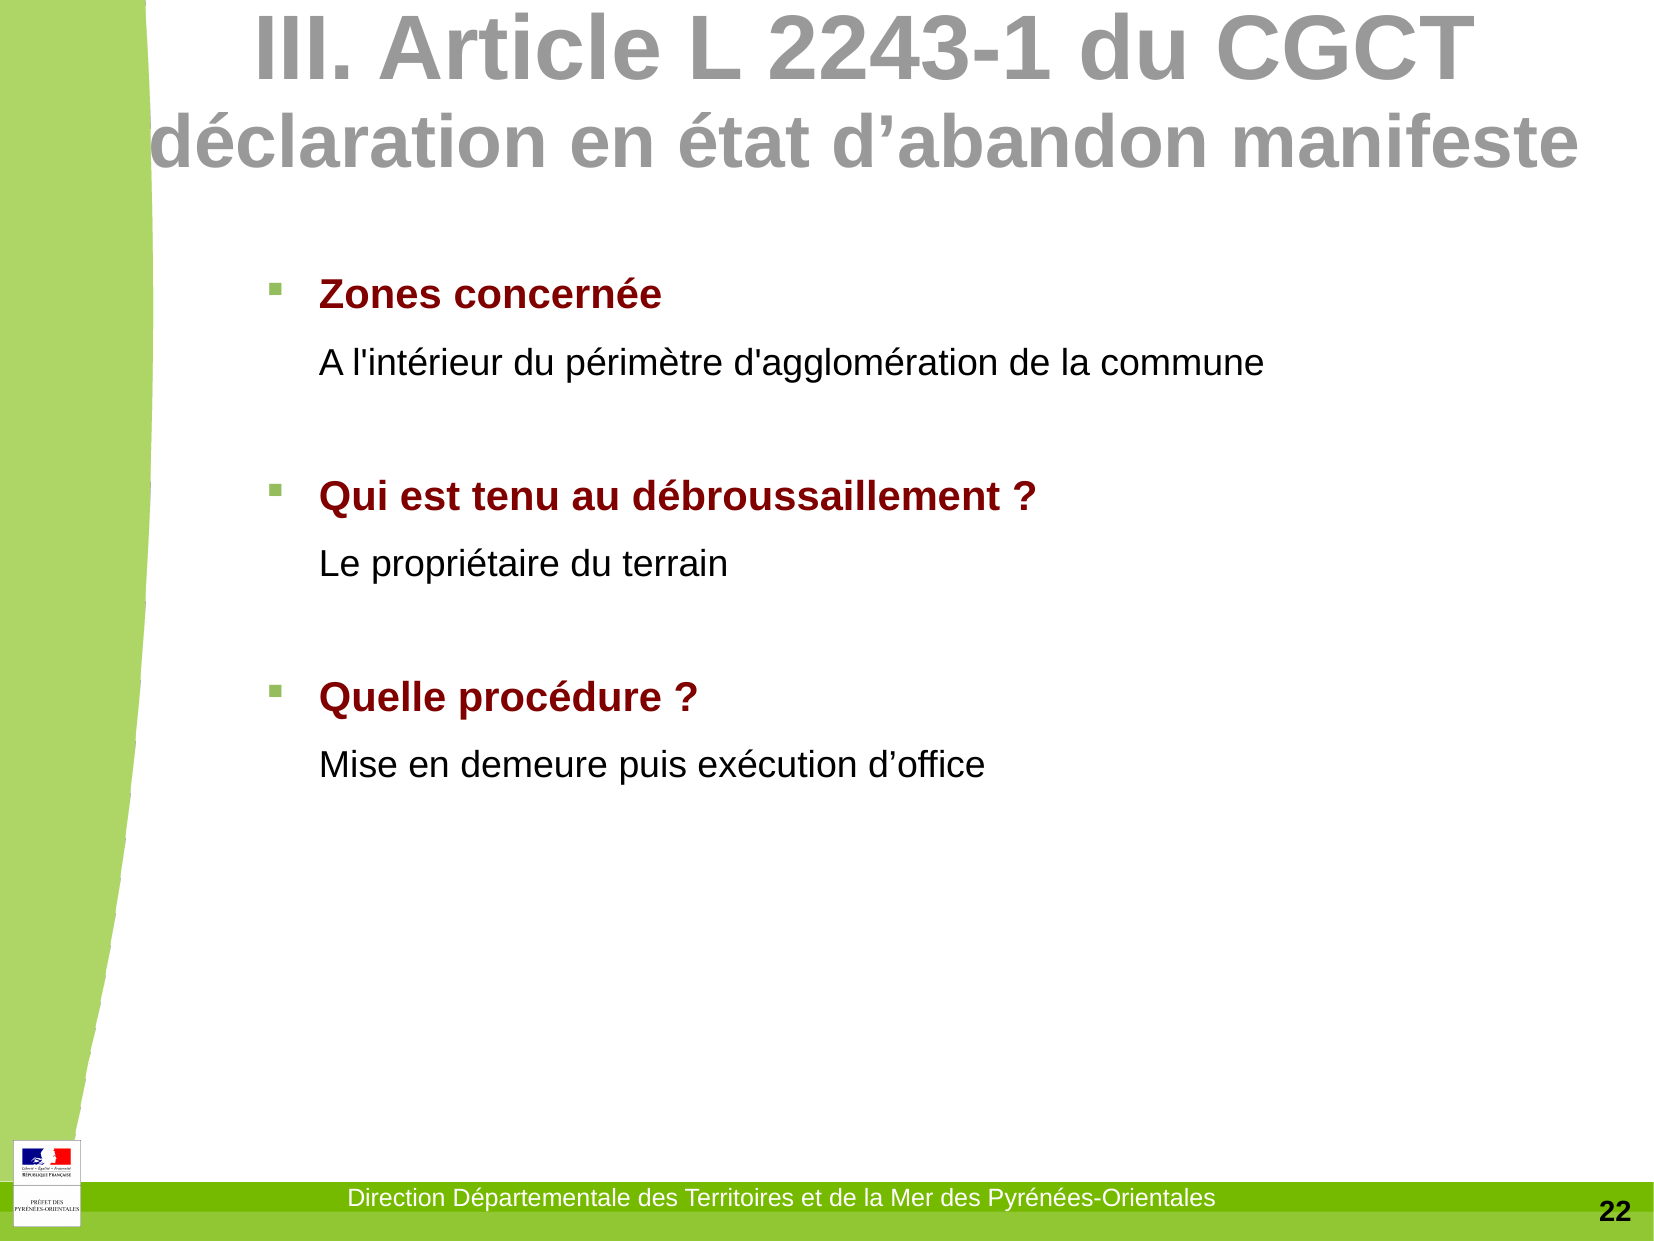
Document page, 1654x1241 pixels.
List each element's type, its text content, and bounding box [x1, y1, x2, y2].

picture [0, 0, 1654, 1241]
title III. Article L 2243-1 du CGCT déclaration en état d’abandon manifeste [147, 0, 1583, 184]
list Zones concernée A l'intérieur du périmètre d'agglomération de la commune Qui est tenu au débroussaillement ? Le propriétaire du terrain Quelle procédure ? Mise en demeure puis exécution d’office [177, 206, 1507, 922]
